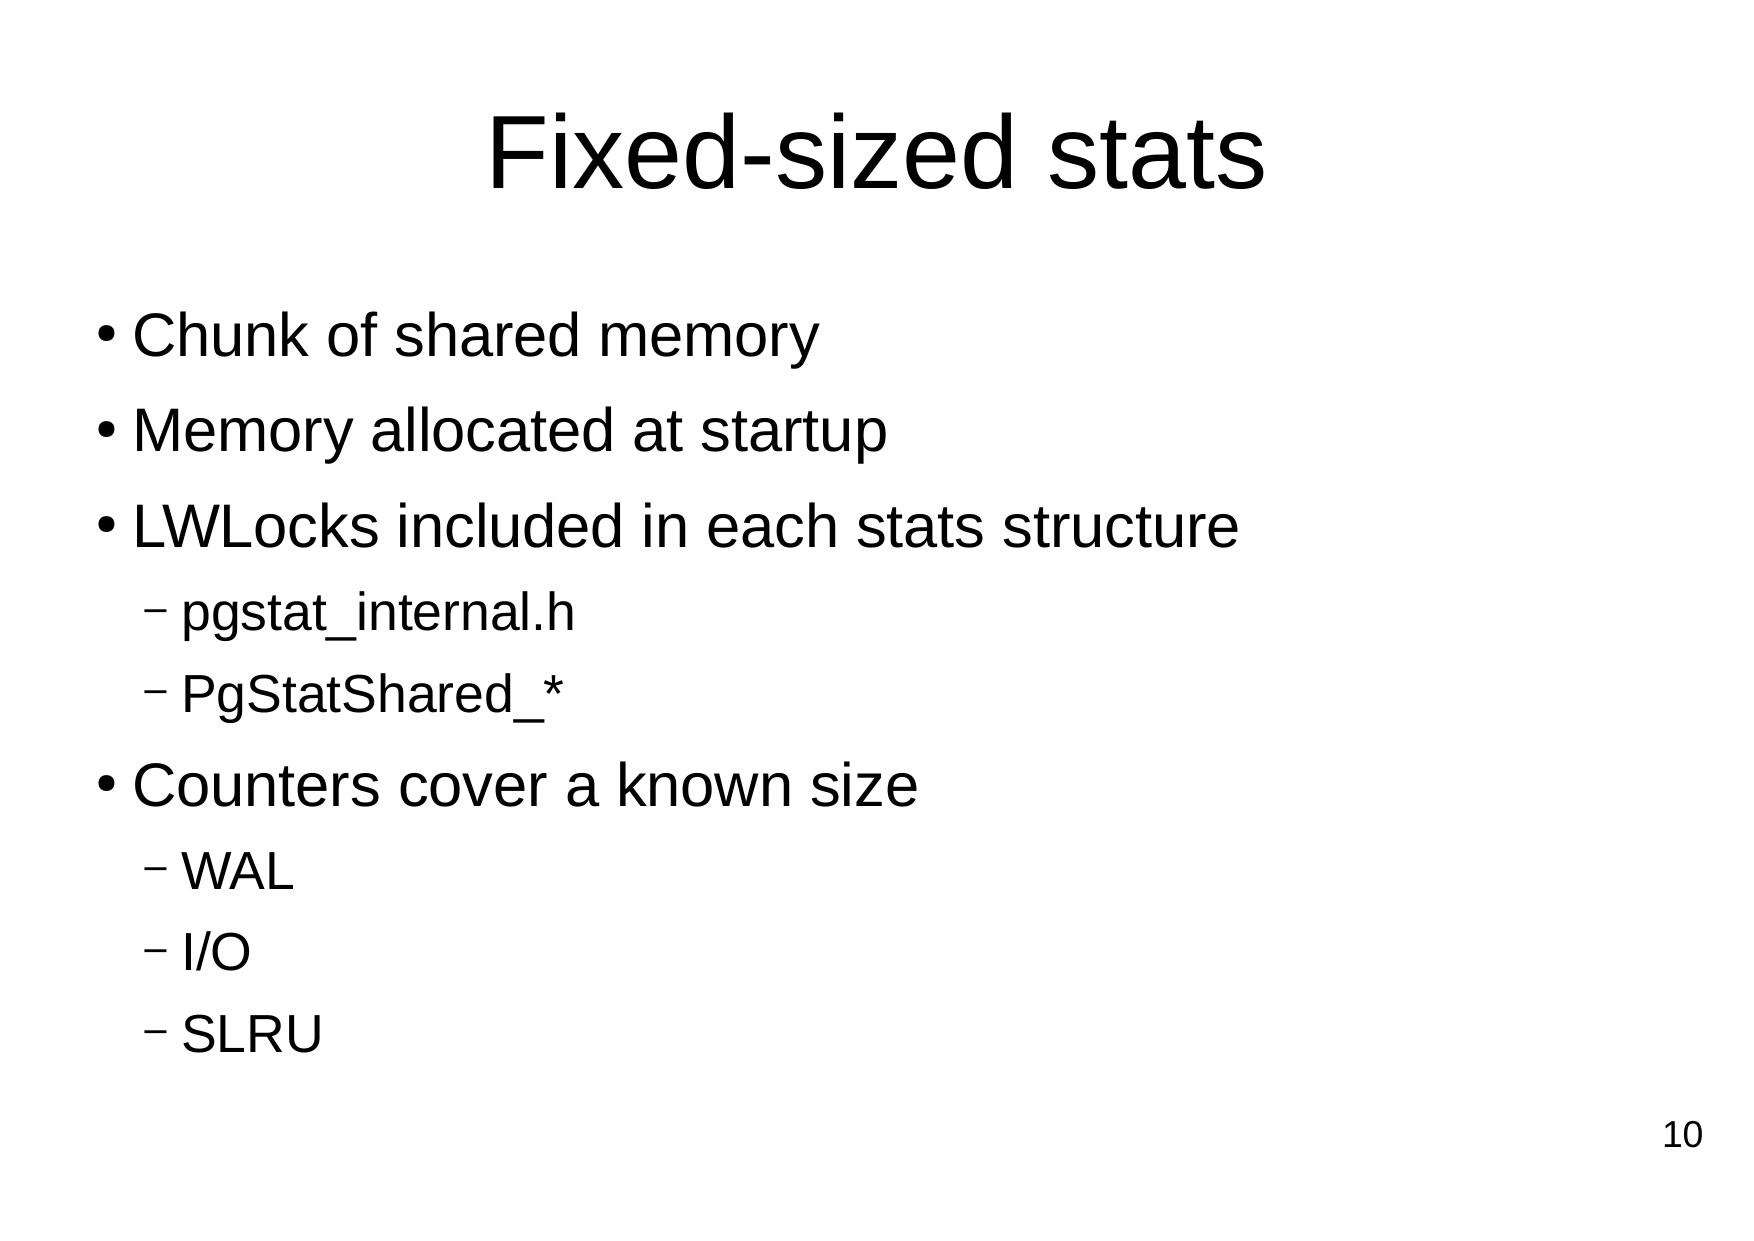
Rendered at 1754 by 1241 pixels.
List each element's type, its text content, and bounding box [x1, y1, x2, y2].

text_box <number> [1447, 1106, 1719, 1201]
list Chunk of shared memory Memory allocated at startup LWLocks included in each stats structure pgstat_internal.h PgStatShared_* Counters cover a known size WAL I/O SLRU [83, 300, 1662, 1066]
title Fixed-sized stats [87, 49, 1667, 257]
